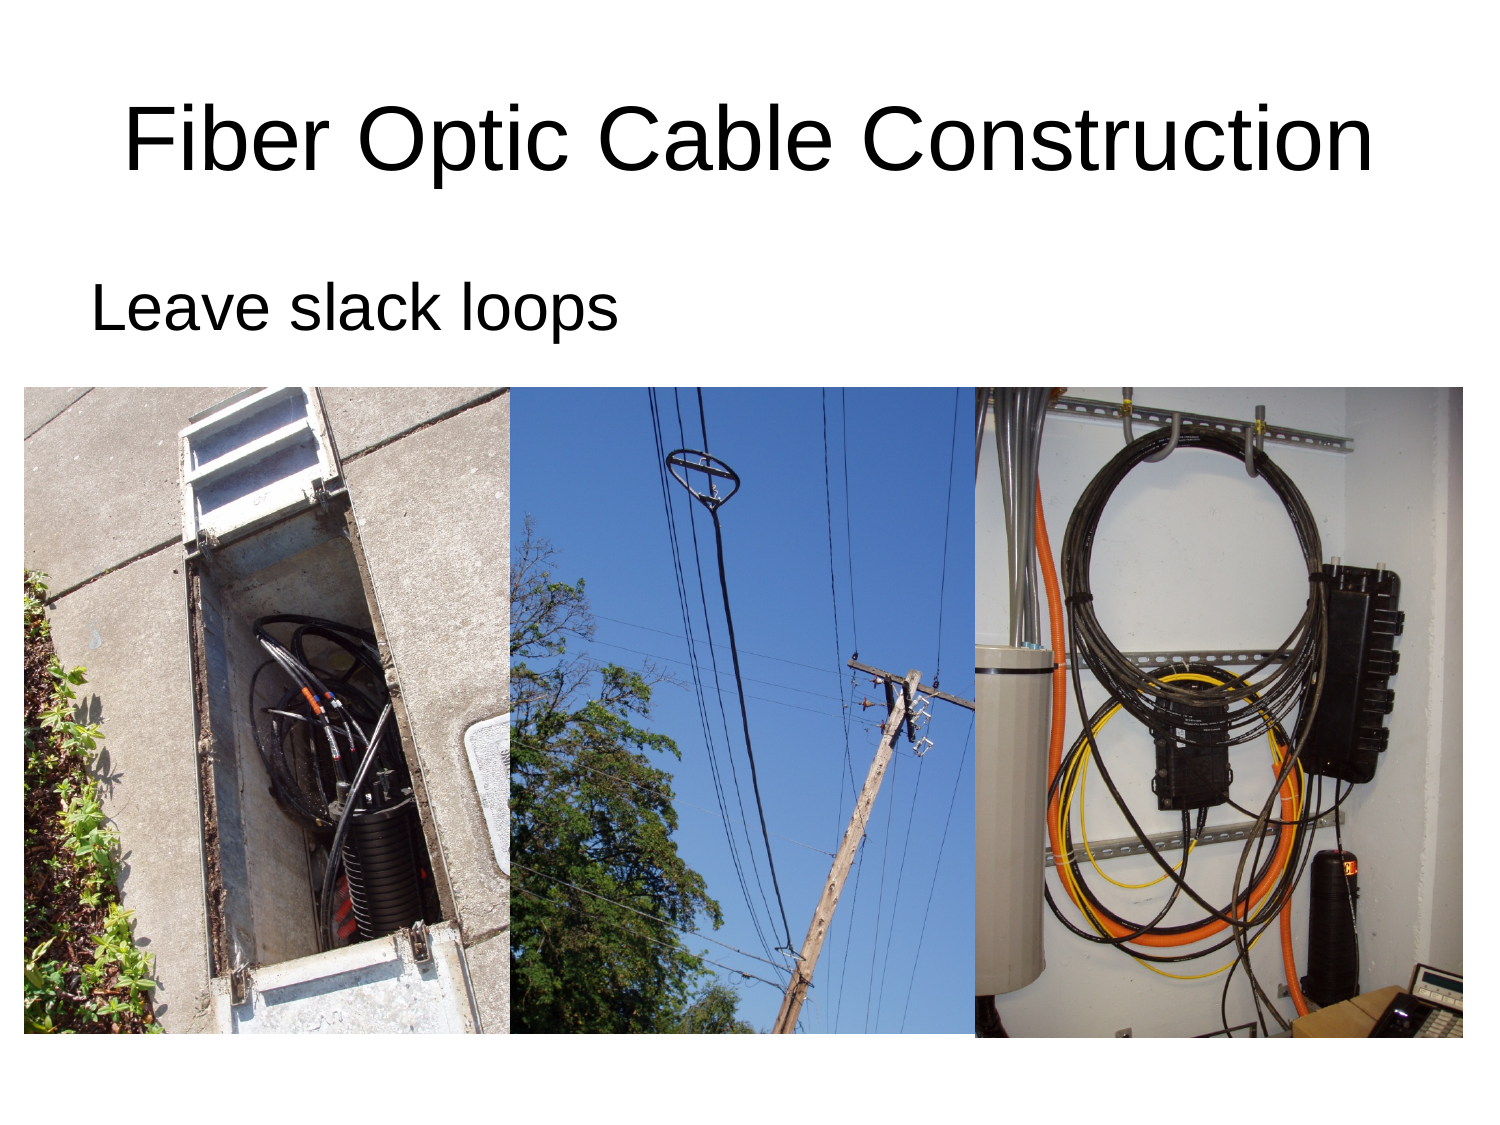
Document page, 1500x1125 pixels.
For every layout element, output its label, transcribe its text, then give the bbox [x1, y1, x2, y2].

picture [24, 387, 1463, 1038]
title Fiber Optic Cable Construction [75, 45, 1426, 233]
list Leave slack loops [75, 262, 1426, 387]
